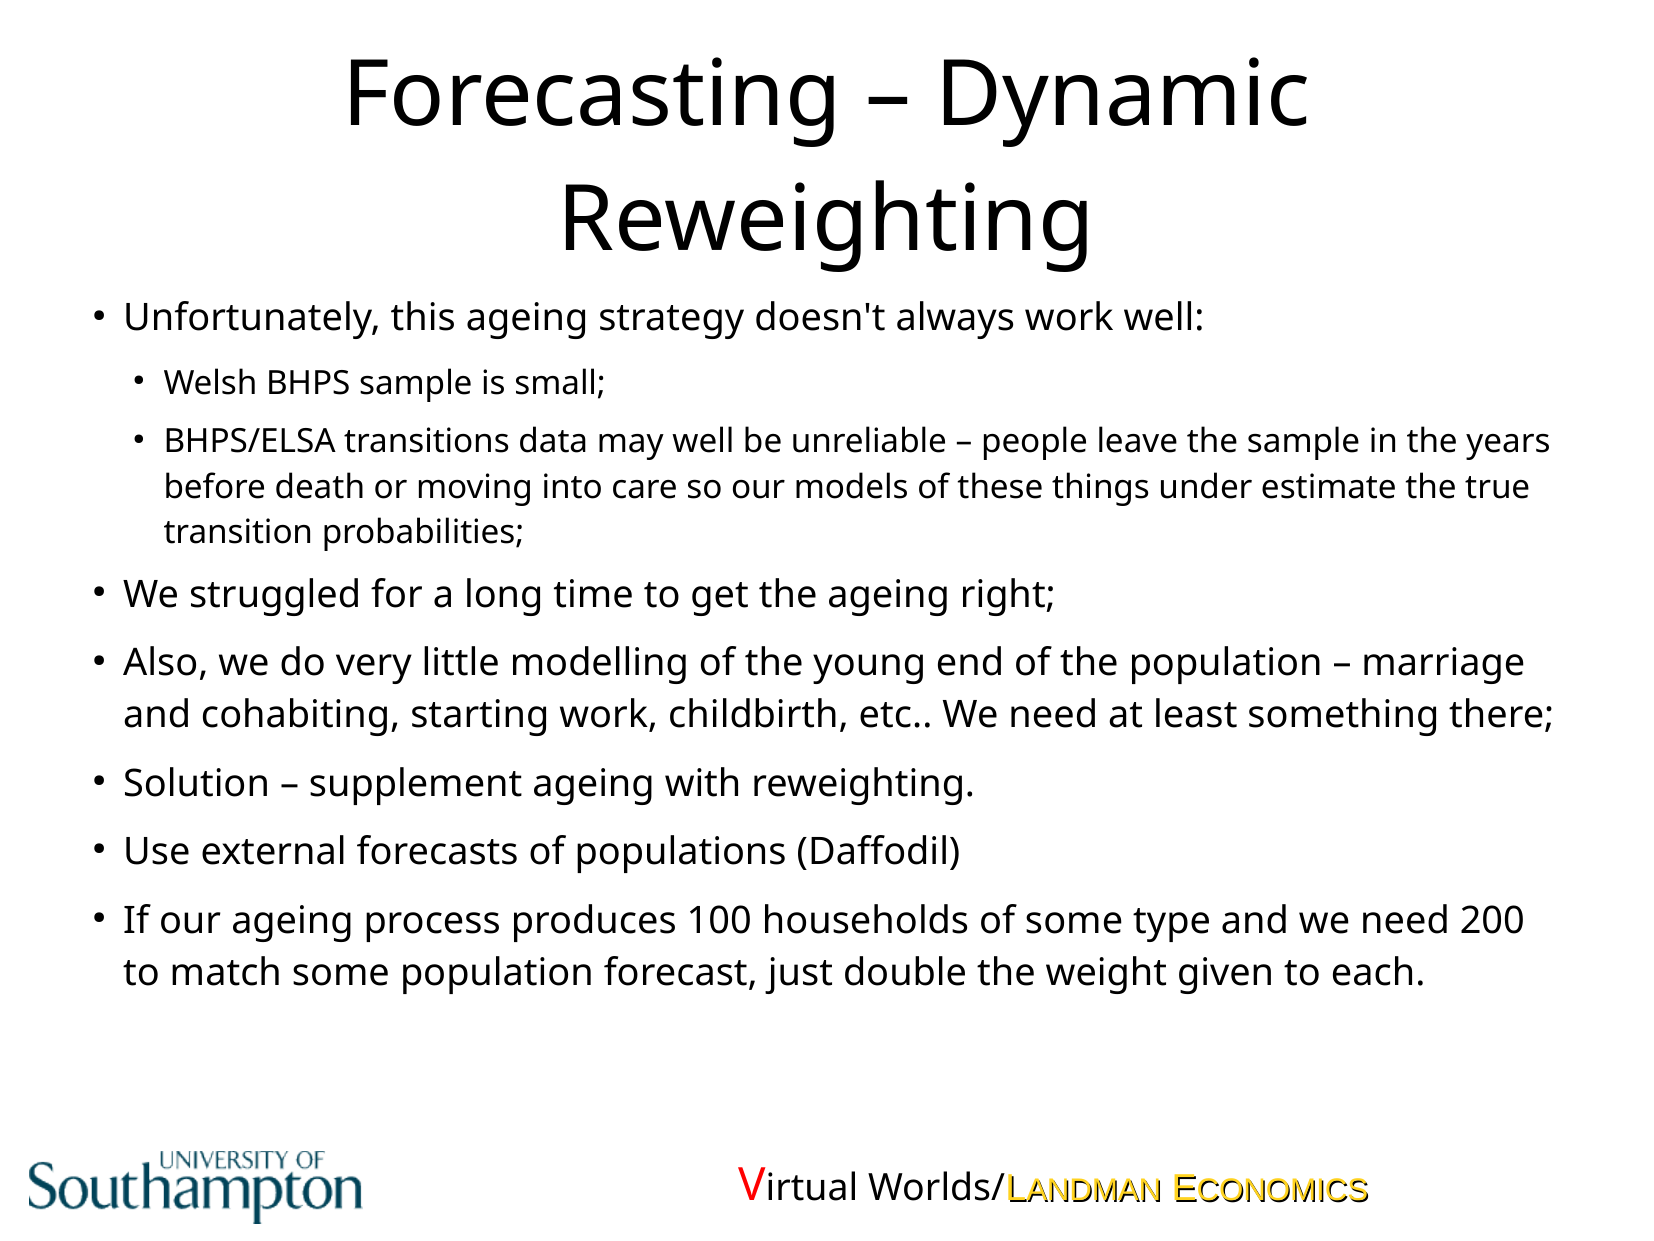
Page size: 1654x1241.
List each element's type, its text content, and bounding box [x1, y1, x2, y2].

title Forecasting – Dynamic Reweighting [82, 49, 1571, 257]
picture [29, 1151, 363, 1224]
list Unfortunately, this ageing strategy doesn't always work well: Welsh BHPS sample is small; BHPS/ELSA transitions data may well be unreliable – people leave the sample in the years before death or moving into care so our models of these things under estimate the true transition probabilities; We struggled for a long time to get the ageing right; Also, we do very little modelling of the young end of the population – marriage and cohabiting, starting work, childbirth, etc.. We need at least something there; Solution – supplement ageing with reweighting. Use external forecasts of populations (Daffodil) If our ageing process produces 100 households of some type and we need 200 to match some population forecast, just double the weight given to each. [82, 290, 1571, 1010]
